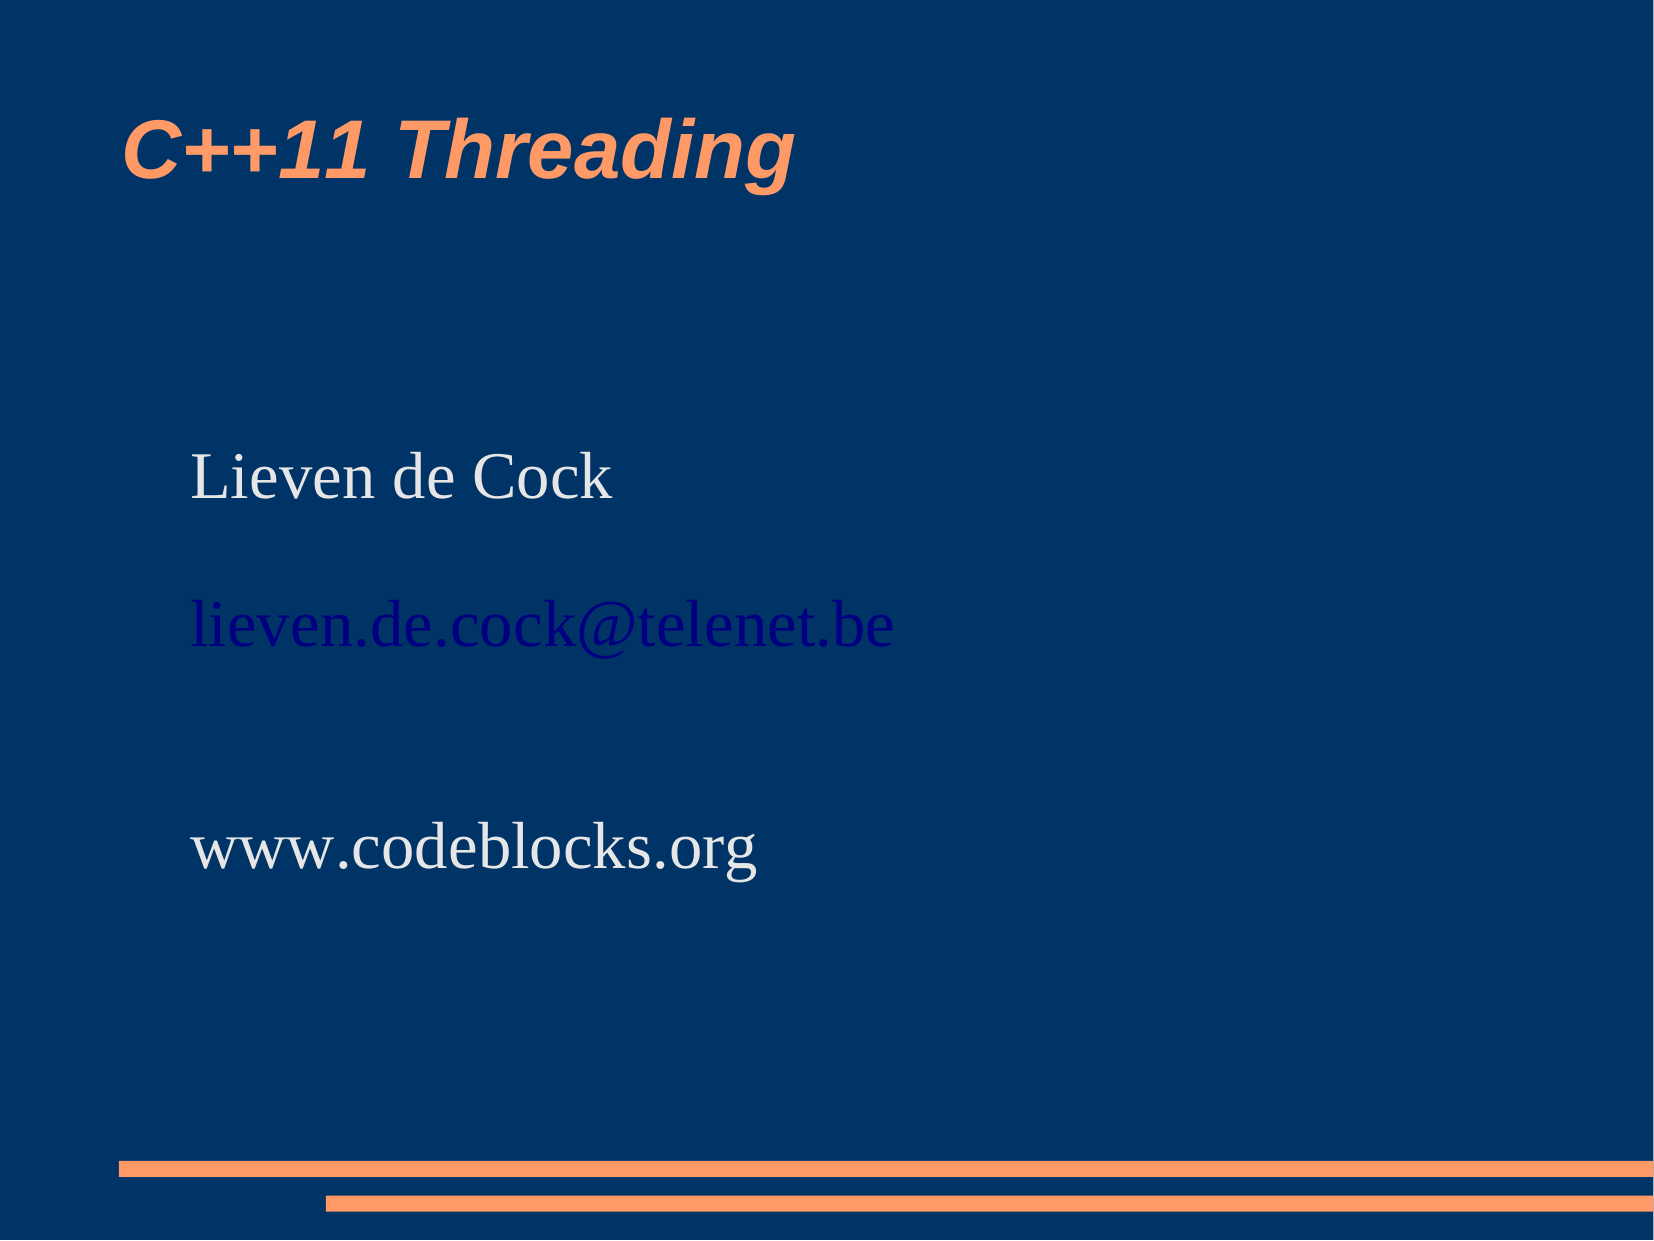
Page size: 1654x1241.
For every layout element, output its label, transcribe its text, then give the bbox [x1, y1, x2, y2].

list Lieven de Cock lieven.de.cock@telenet.be www.codeblocks.org [178, 364, 1570, 1147]
title C++11 Threading [121, 46, 1534, 254]
